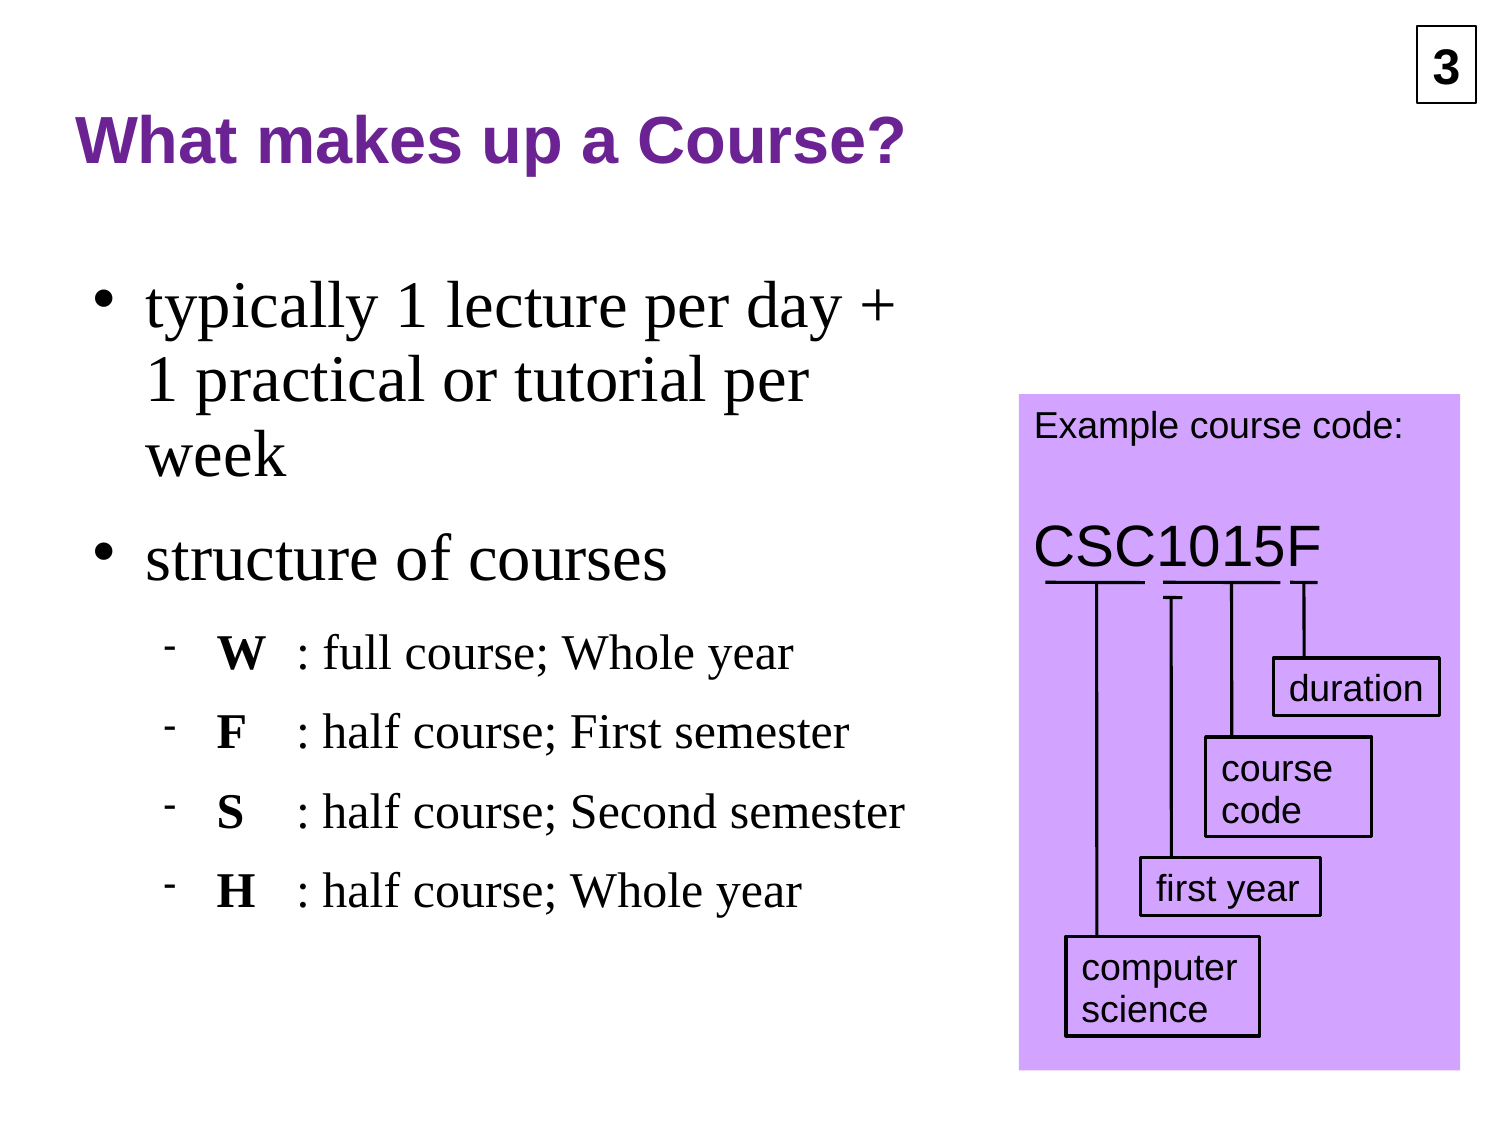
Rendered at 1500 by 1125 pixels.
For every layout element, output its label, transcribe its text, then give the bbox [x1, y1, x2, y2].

text_box course code [1205, 737, 1372, 837]
title What makes up a Course? [75, 44, 1426, 233]
text_box 3 [1416, 26, 1477, 104]
text_box duration [1273, 657, 1440, 716]
list typically 1 lecture per day + 1 practical or tutorial per week structure of courses W : full course; Whole year F : half course; First semester S : half course; Second semester H : half course; Whole year [75, 263, 943, 1058]
text_box first year [1140, 857, 1321, 916]
text_box [1018, 394, 1461, 1071]
text_box Example course code: CSC1015F [1018, 394, 1431, 591]
text_box computer science [1066, 936, 1260, 1036]
